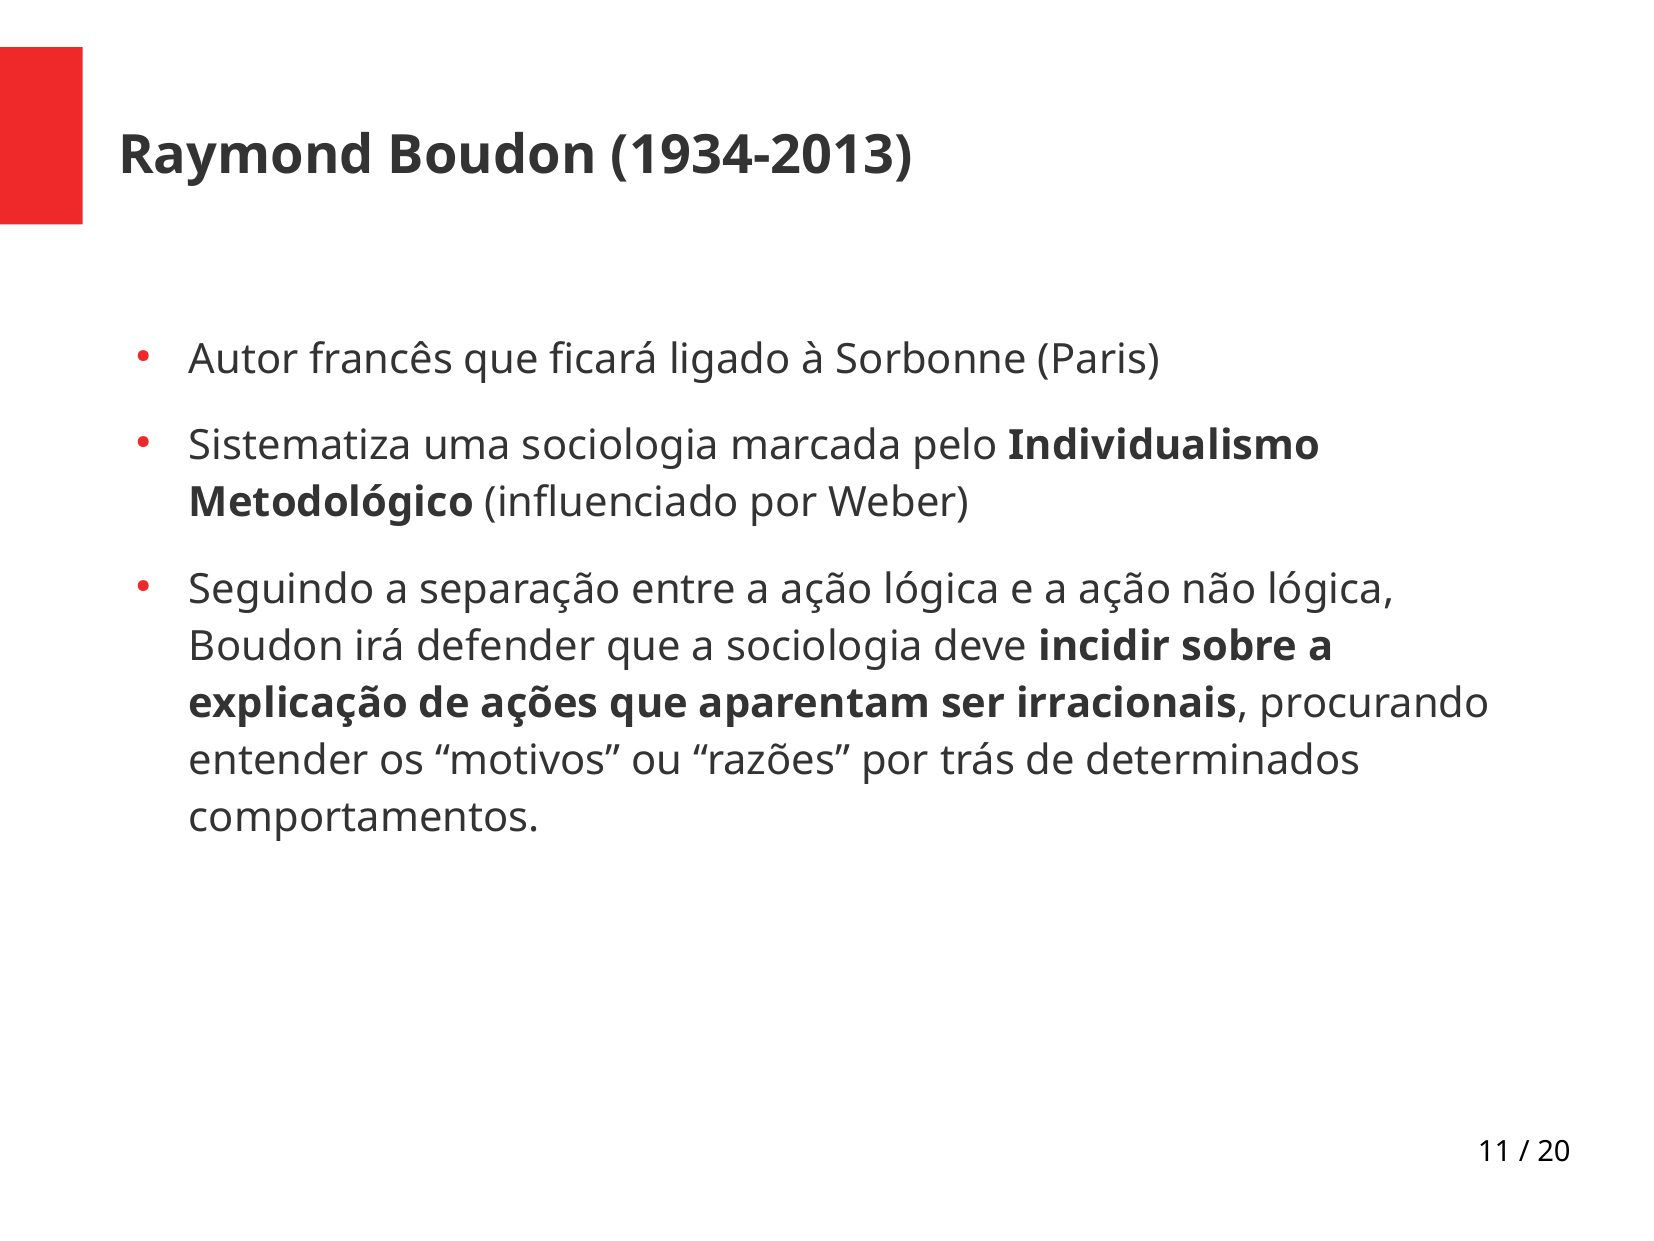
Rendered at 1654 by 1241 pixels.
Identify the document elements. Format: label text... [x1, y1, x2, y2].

title Raymond Boudon (1934-2013) [118, 49, 1571, 257]
list Autor francês que ficará ligado à Sorbonne (Paris) Sistematiza uma sociologia marcada pelo Individualismo Metodológico (influenciado por Weber) Seguindo a separação entre a ação lógica e a ação não lógica, Boudon irá defender que a sociologia deve incidir sobre a explicação de ações que aparentam ser irracionais, procurando entender os “motivos” ou “razões” por trás de determinados comportamentos. [118, 248, 1536, 968]
